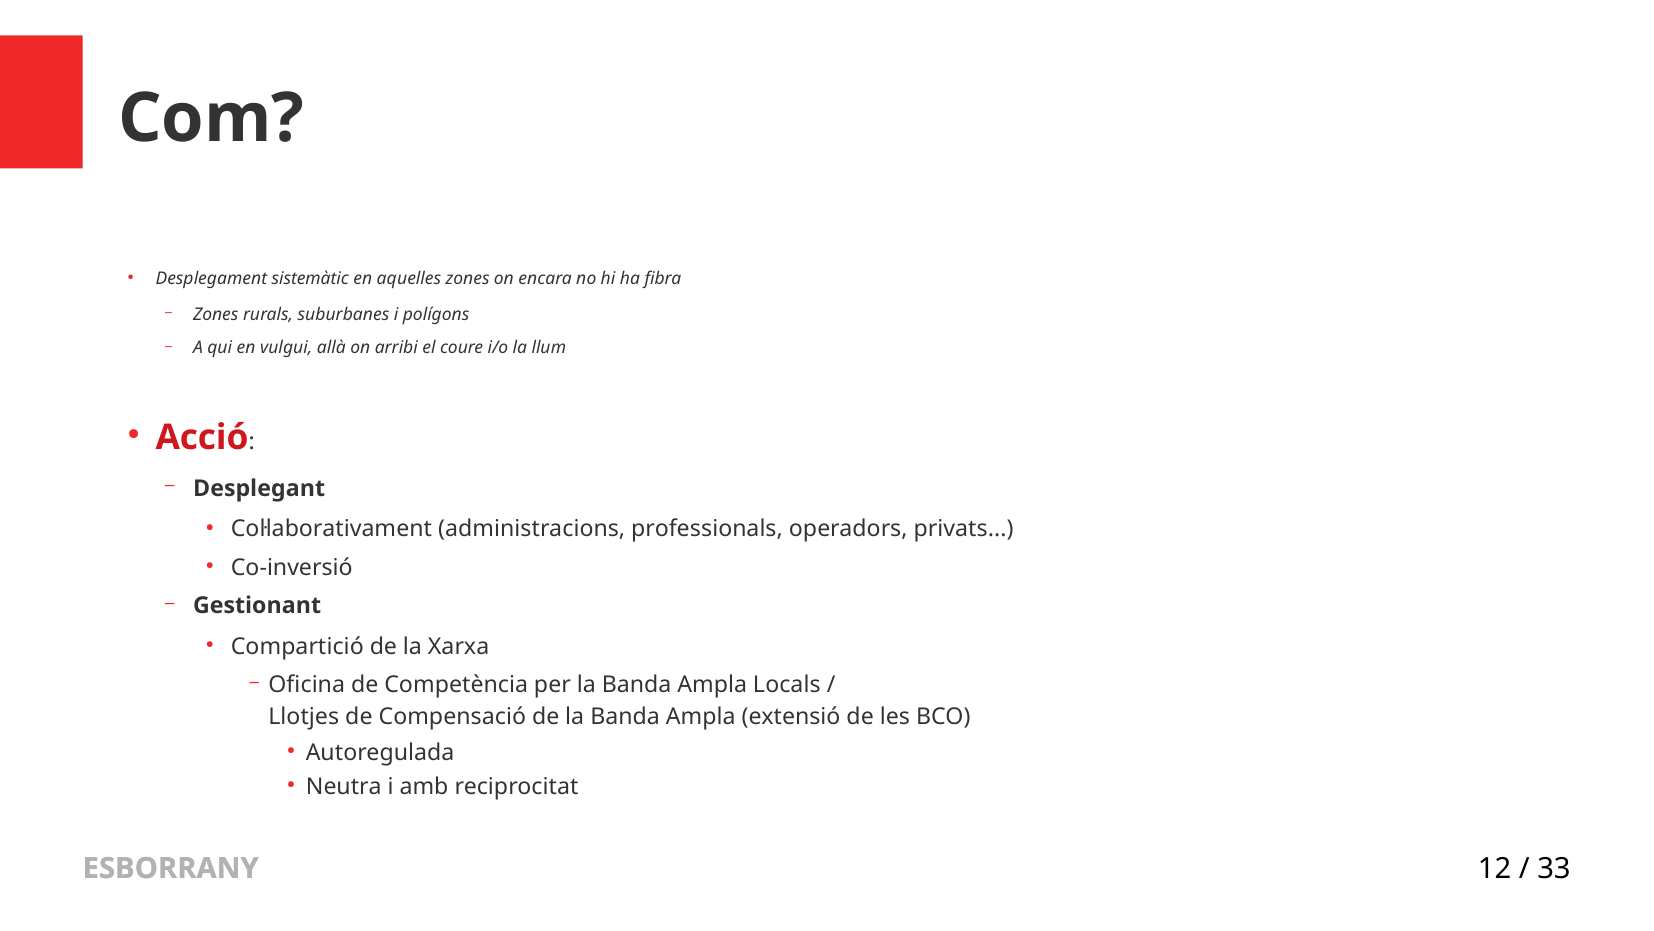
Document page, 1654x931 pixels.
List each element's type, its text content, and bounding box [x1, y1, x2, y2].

title Com? [118, 37, 1571, 193]
list Desplegament sistemàtic en aquelles zones on encara no hi ha fibra Zones rurals, suburbanes i polígons A qui en vulgui, allà on arribi el coure i/o la llum Acció: Desplegant Col·laborativament (administracions, professionals, operadors, privats...) Co-inversió Gestionant Compartició de la Xarxa Oficina de Competència per la Banda Ampla Locals / Llotjes de Compensació de la Banda Ampla (extensió de les BCO) Autoregulada Neutra i amb reciprocitat [118, 265, 1536, 806]
